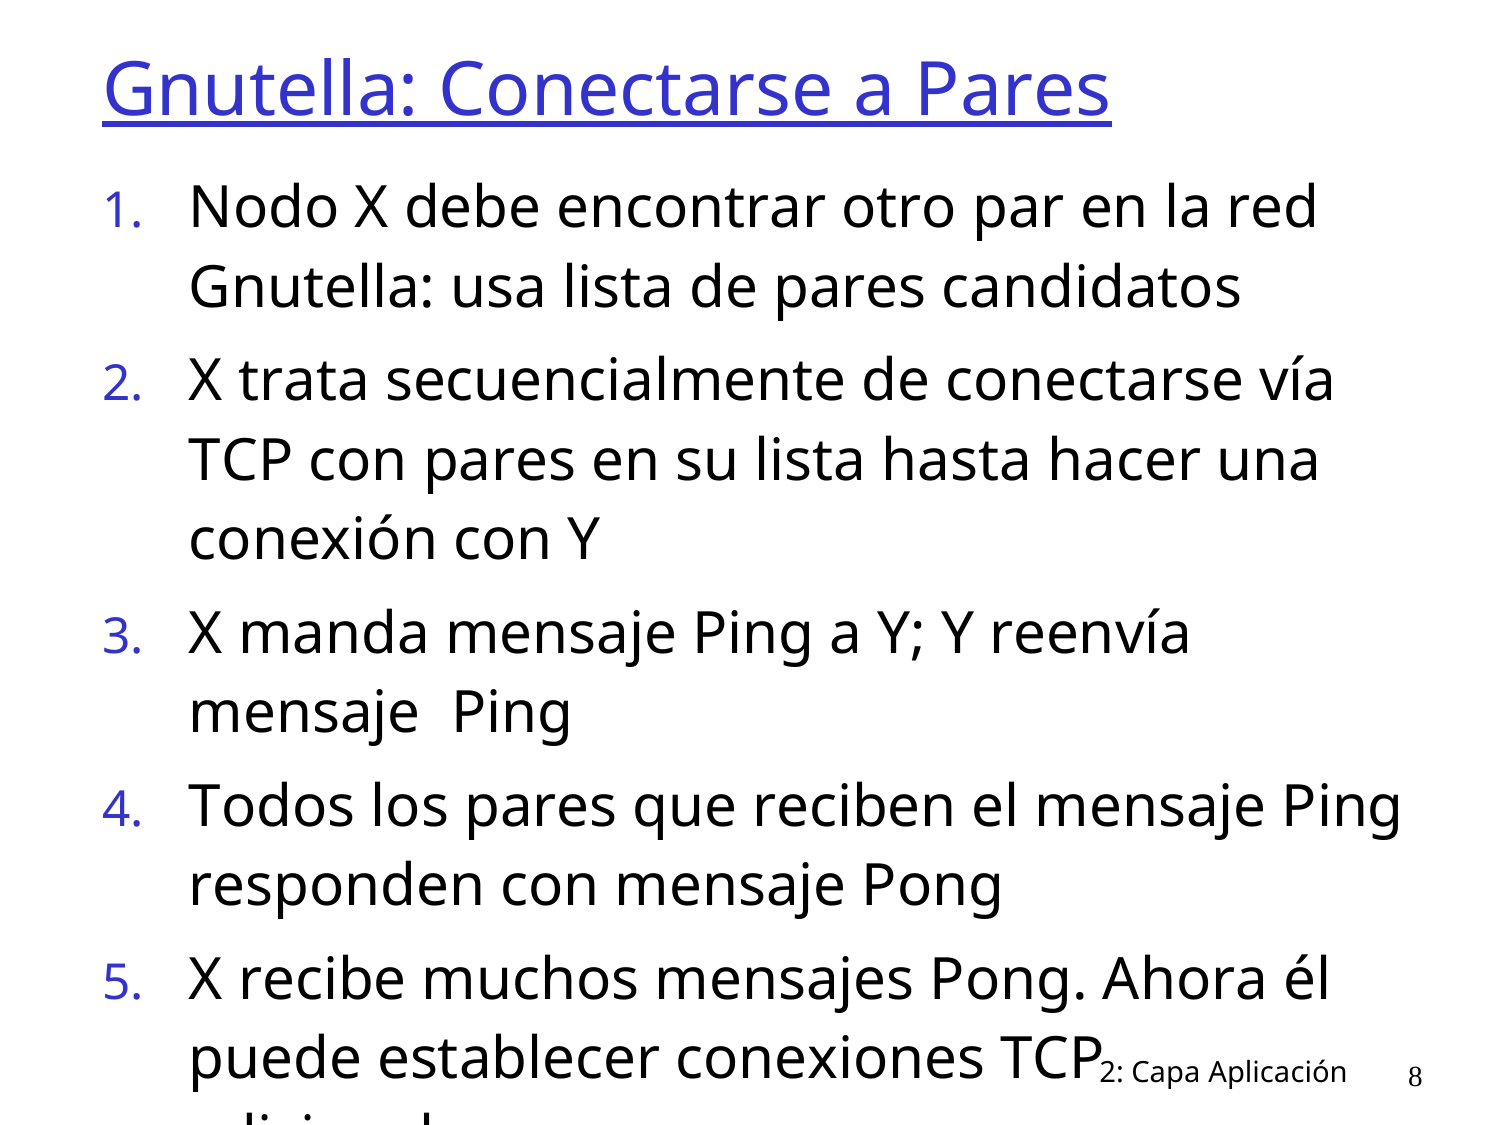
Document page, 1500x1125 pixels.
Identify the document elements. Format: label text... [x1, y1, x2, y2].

title Gnutella: Conectarse a Pares [87, 15, 1426, 157]
list Nodo X debe encontrar otro par en la red Gnutella: usa lista de pares candidatos X trata secuencialmente de conectarse vía TCP con pares en su lista hasta hacer una conexión con Y X manda mensaje Ping a Y; Y reenvía mensaje Ping Todos los pares que reciben el mensaje Ping responden con mensaje Pong X recibe muchos mensajes Pong. Ahora él puede establecer conexiones TCP adicionales. [87, 157, 1426, 1048]
